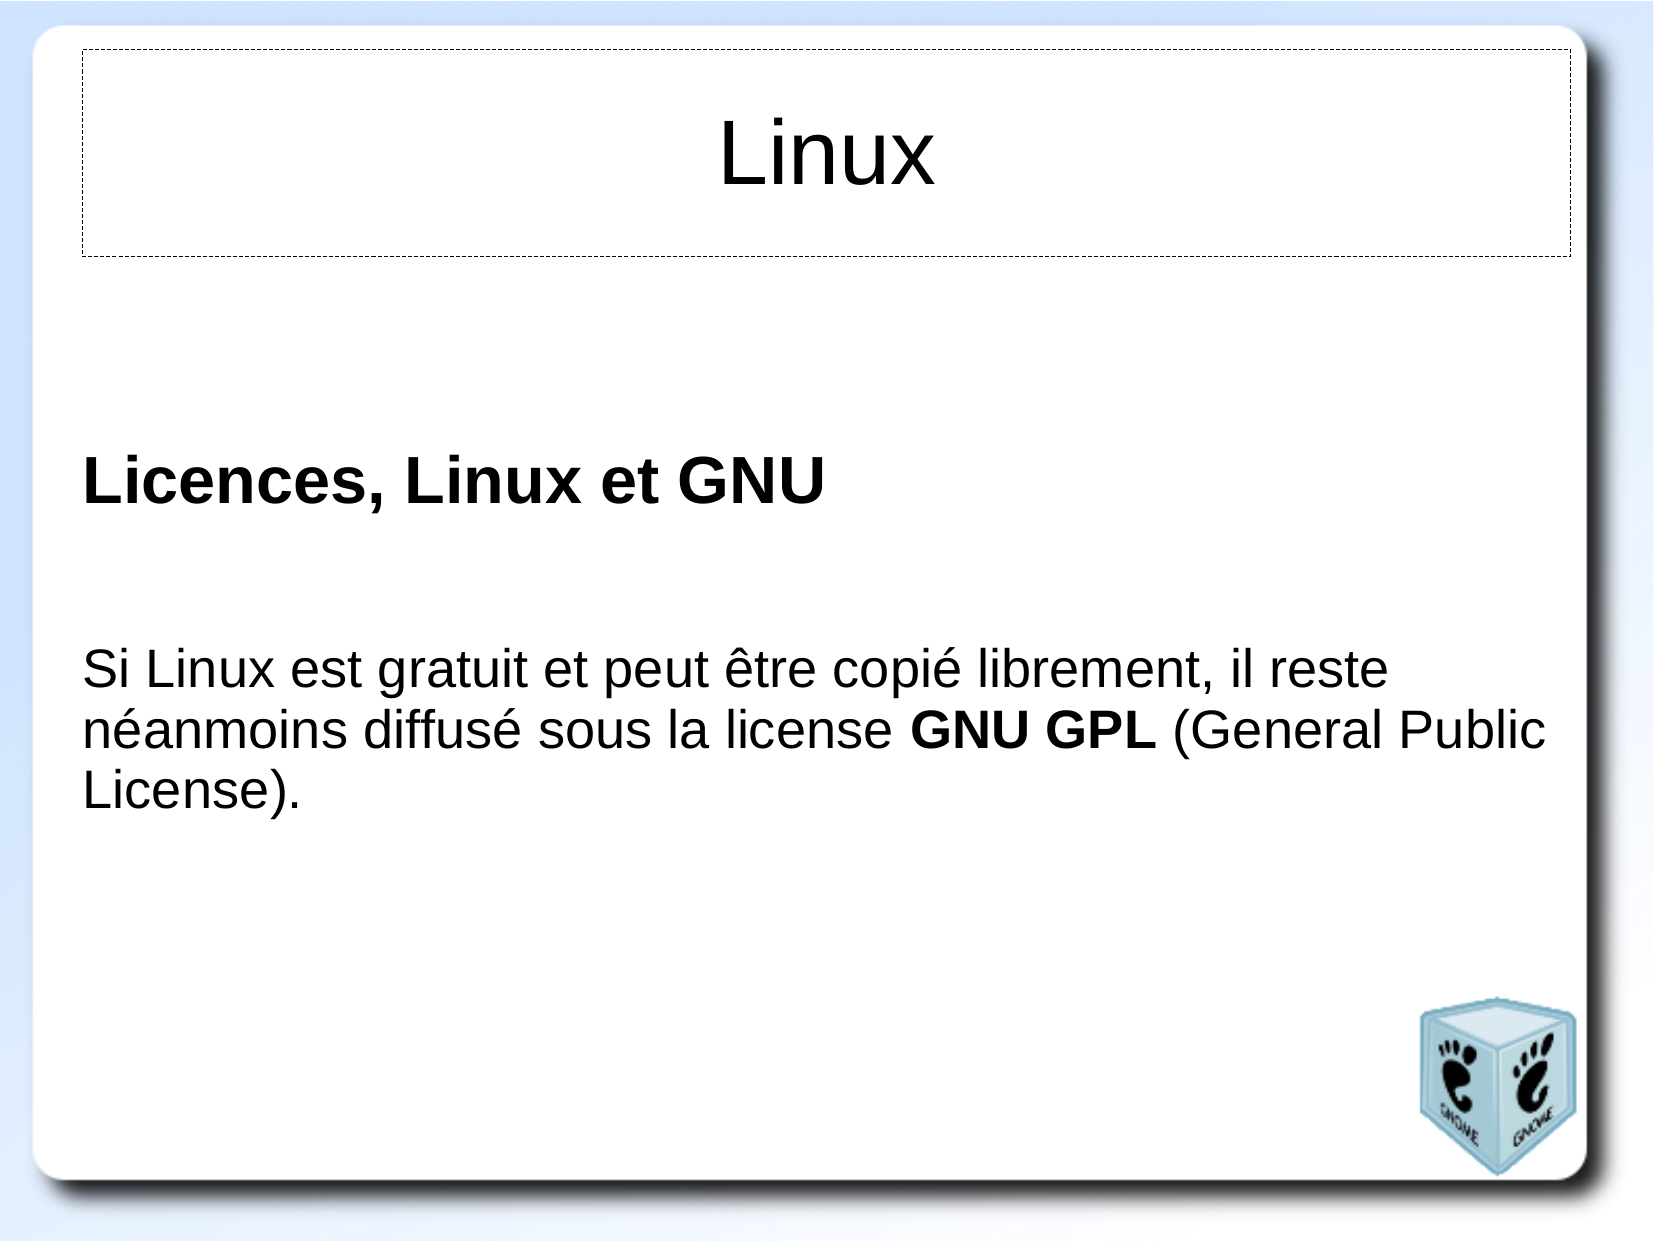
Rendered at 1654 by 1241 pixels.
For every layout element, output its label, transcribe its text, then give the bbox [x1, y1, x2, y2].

title Linux [82, 49, 1571, 257]
subtitle Licences, Linux et GNU Si Linux est gratuit et peut être copié librement, il reste néanmoins diffusé sous la license GNU GPL (General Public License). [82, 290, 1571, 1109]
picture [0, 1, 1654, 1241]
